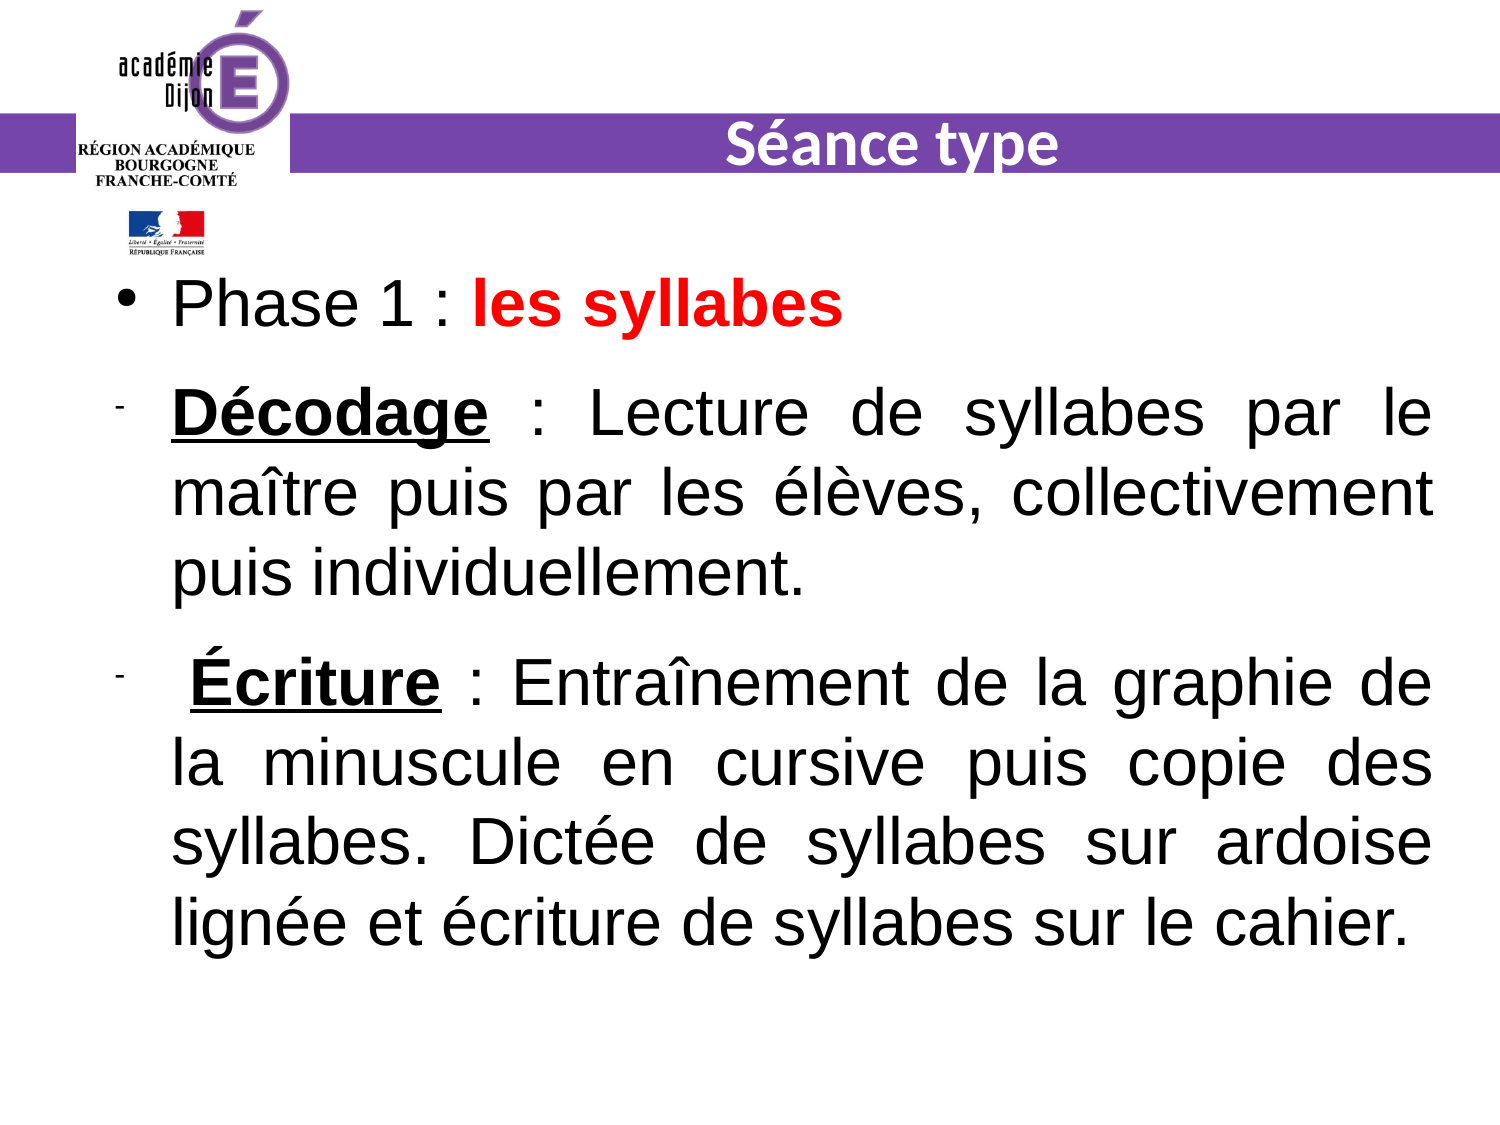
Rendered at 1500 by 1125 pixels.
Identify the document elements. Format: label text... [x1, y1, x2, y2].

list Phase 1 : les syllabes Décodage : Lecture de syllabes par le maître puis par les élèves, collectivement puis individuellement. Écriture : Entraînement de la graphie de la minuscule en cursive puis copie des syllabes. Dictée de syllabes sur ardoise lignée et écriture de syllabes sur le cahier. [99, 252, 1450, 995]
title Séance type [360, 45, 1425, 233]
picture [76, 8, 290, 256]
